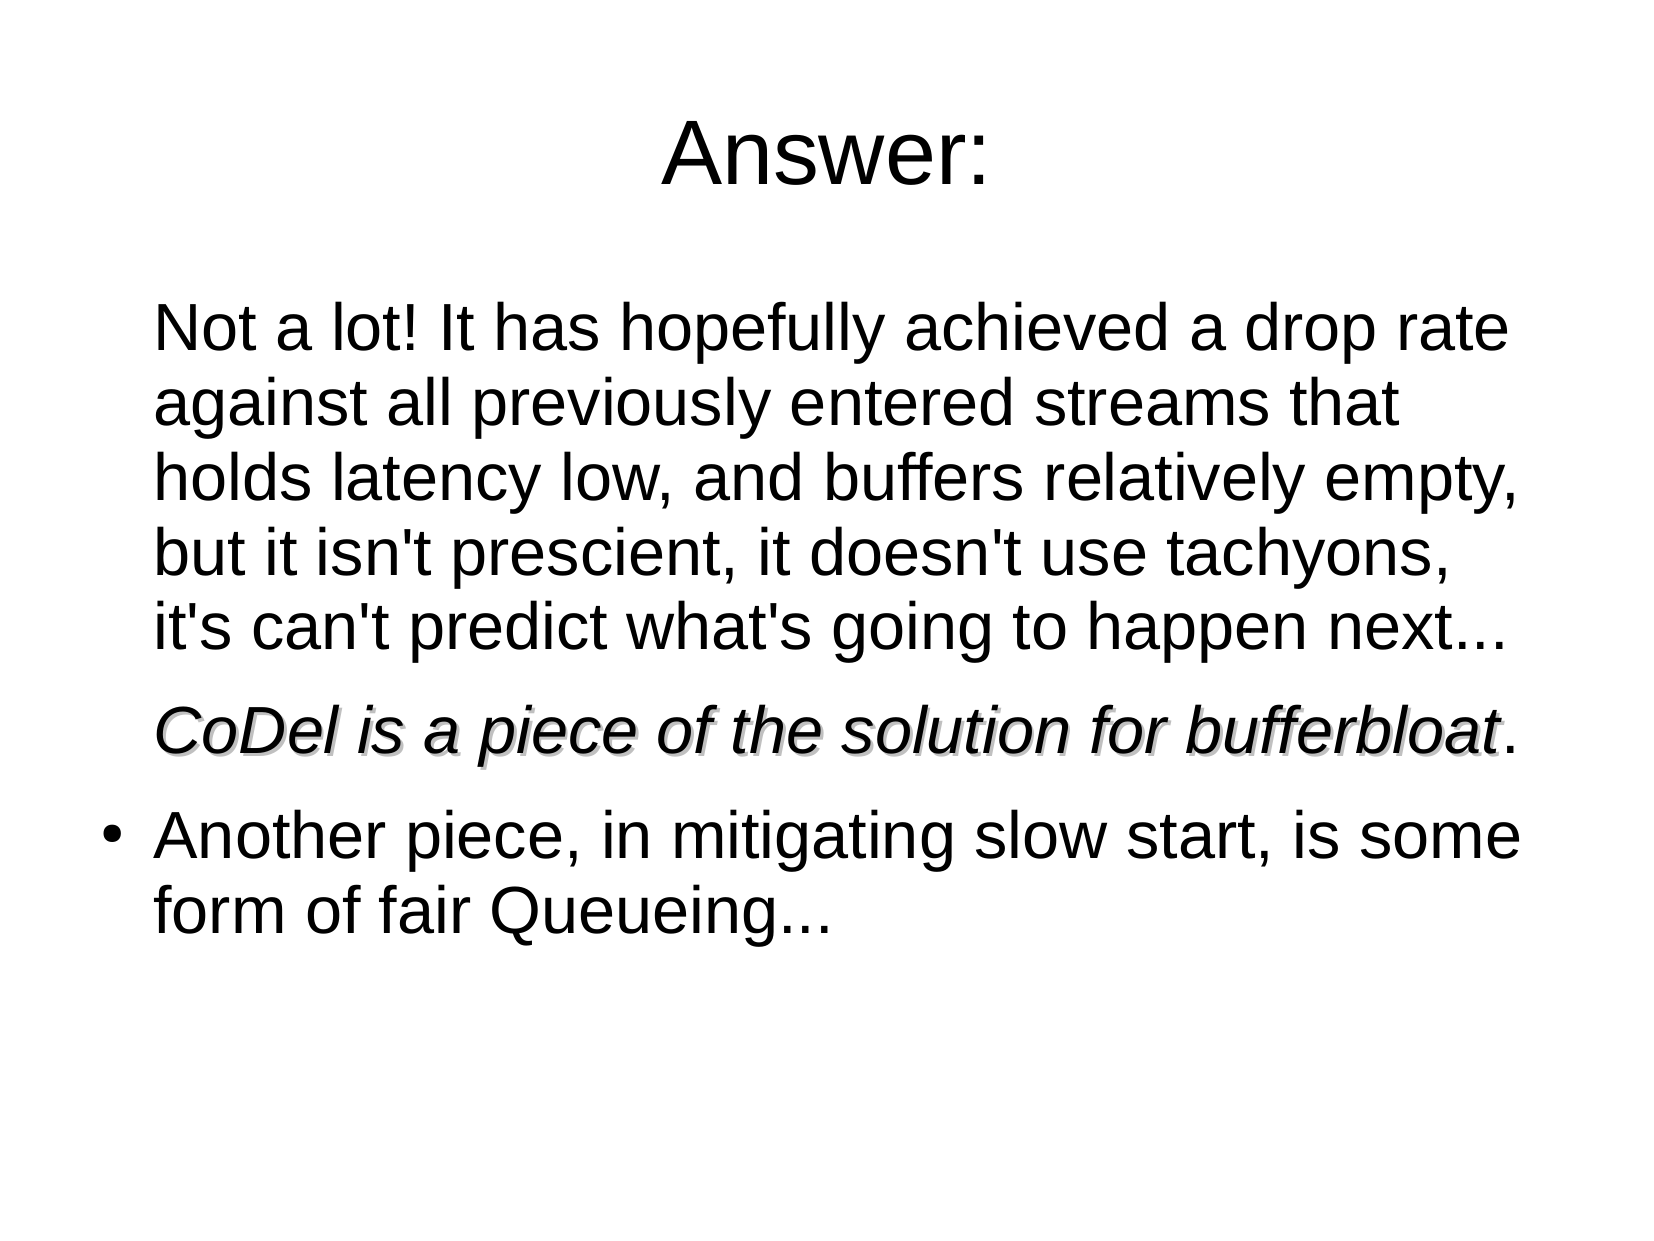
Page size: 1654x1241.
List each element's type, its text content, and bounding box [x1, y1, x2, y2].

list Not a lot! It has hopefully achieved a drop rate against all previously entered streams that holds latency low, and buffers relatively empty, but it isn't prescient, it doesn't use tachyons, it's can't predict what's going to happen next... CoDel is a piece of the solution for bufferbloat. Another piece, in mitigating slow start, is some form of fair Queueing... [82, 290, 1538, 1010]
title Answer: [82, 49, 1571, 257]
